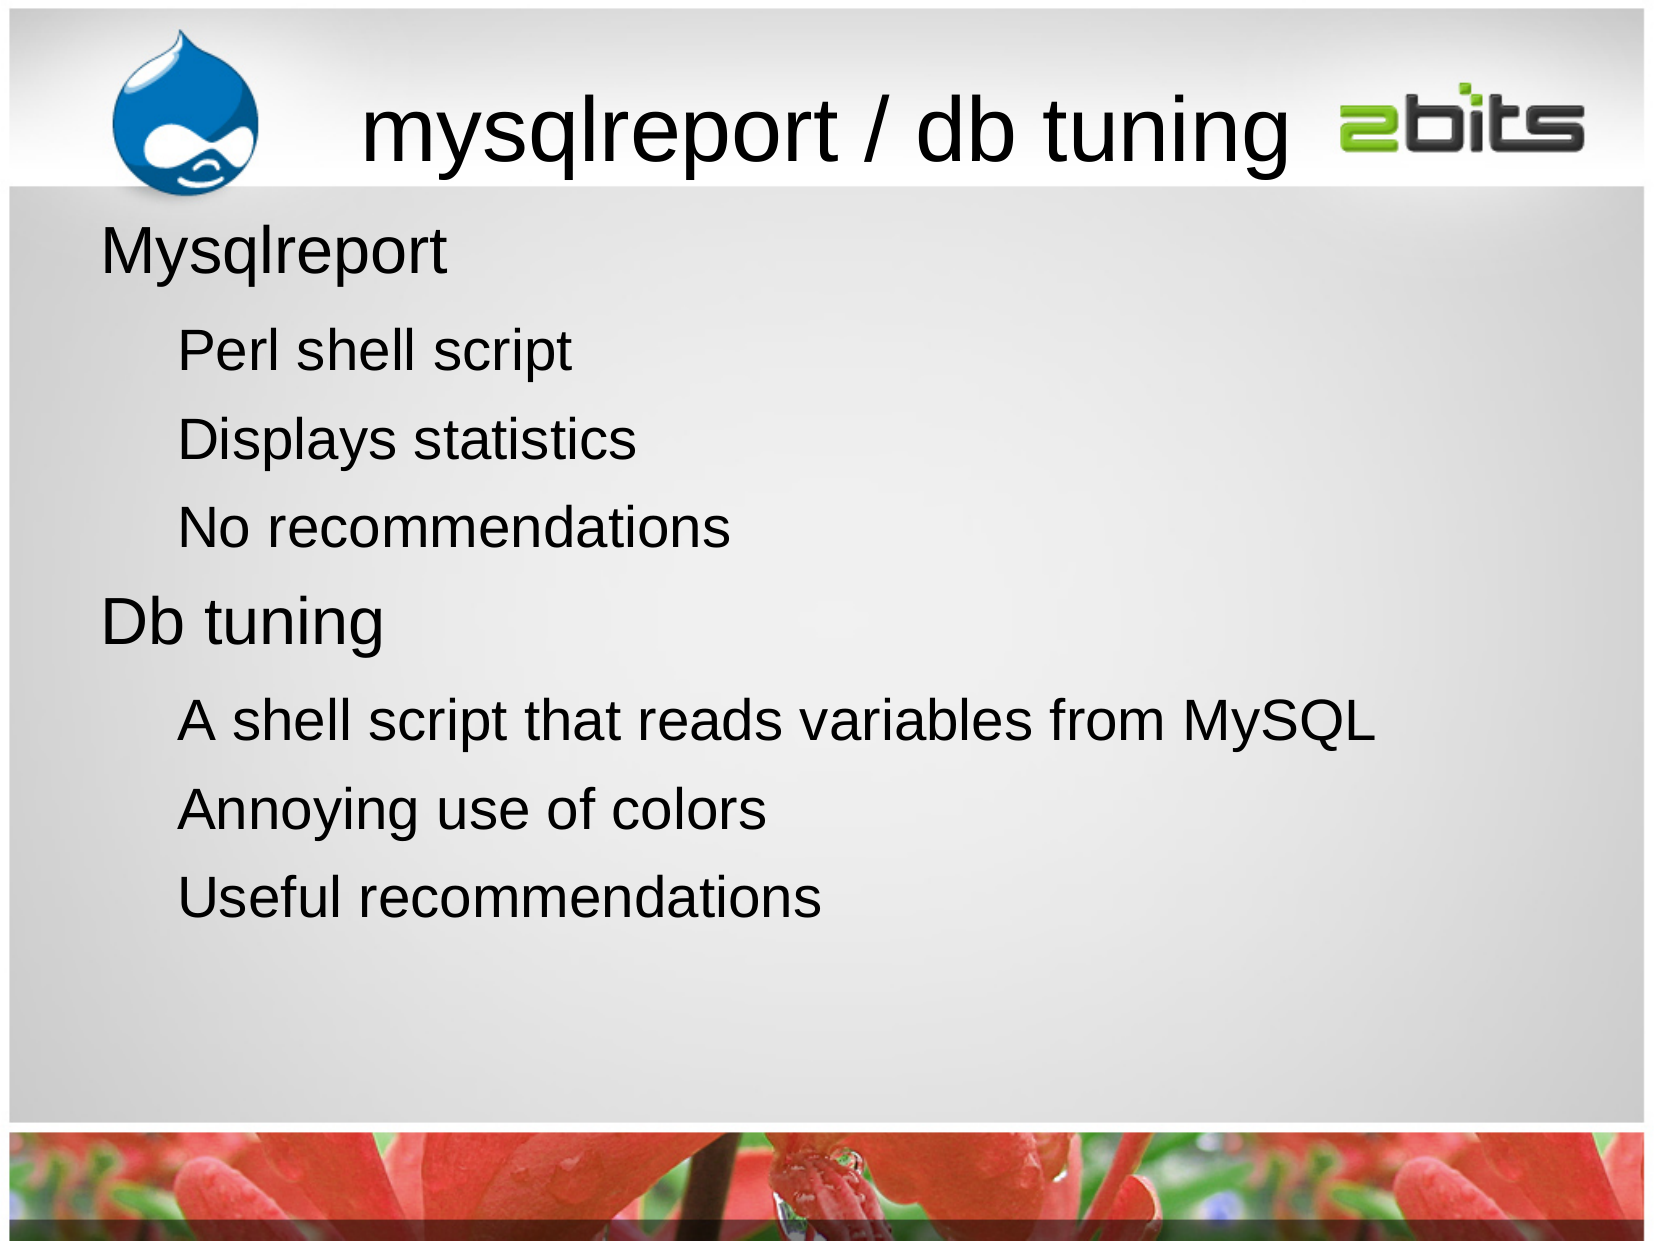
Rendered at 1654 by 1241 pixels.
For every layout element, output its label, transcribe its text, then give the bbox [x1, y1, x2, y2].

title mysqlreport / db tuning [82, 33, 1571, 213]
list Mysqlreport Perl shell script Displays statistics No recommendations Db tuning A shell script that reads variables from MySQL Annoying use of colors Useful recommendations [82, 213, 1571, 1109]
picture [0, 0, 1654, 1241]
